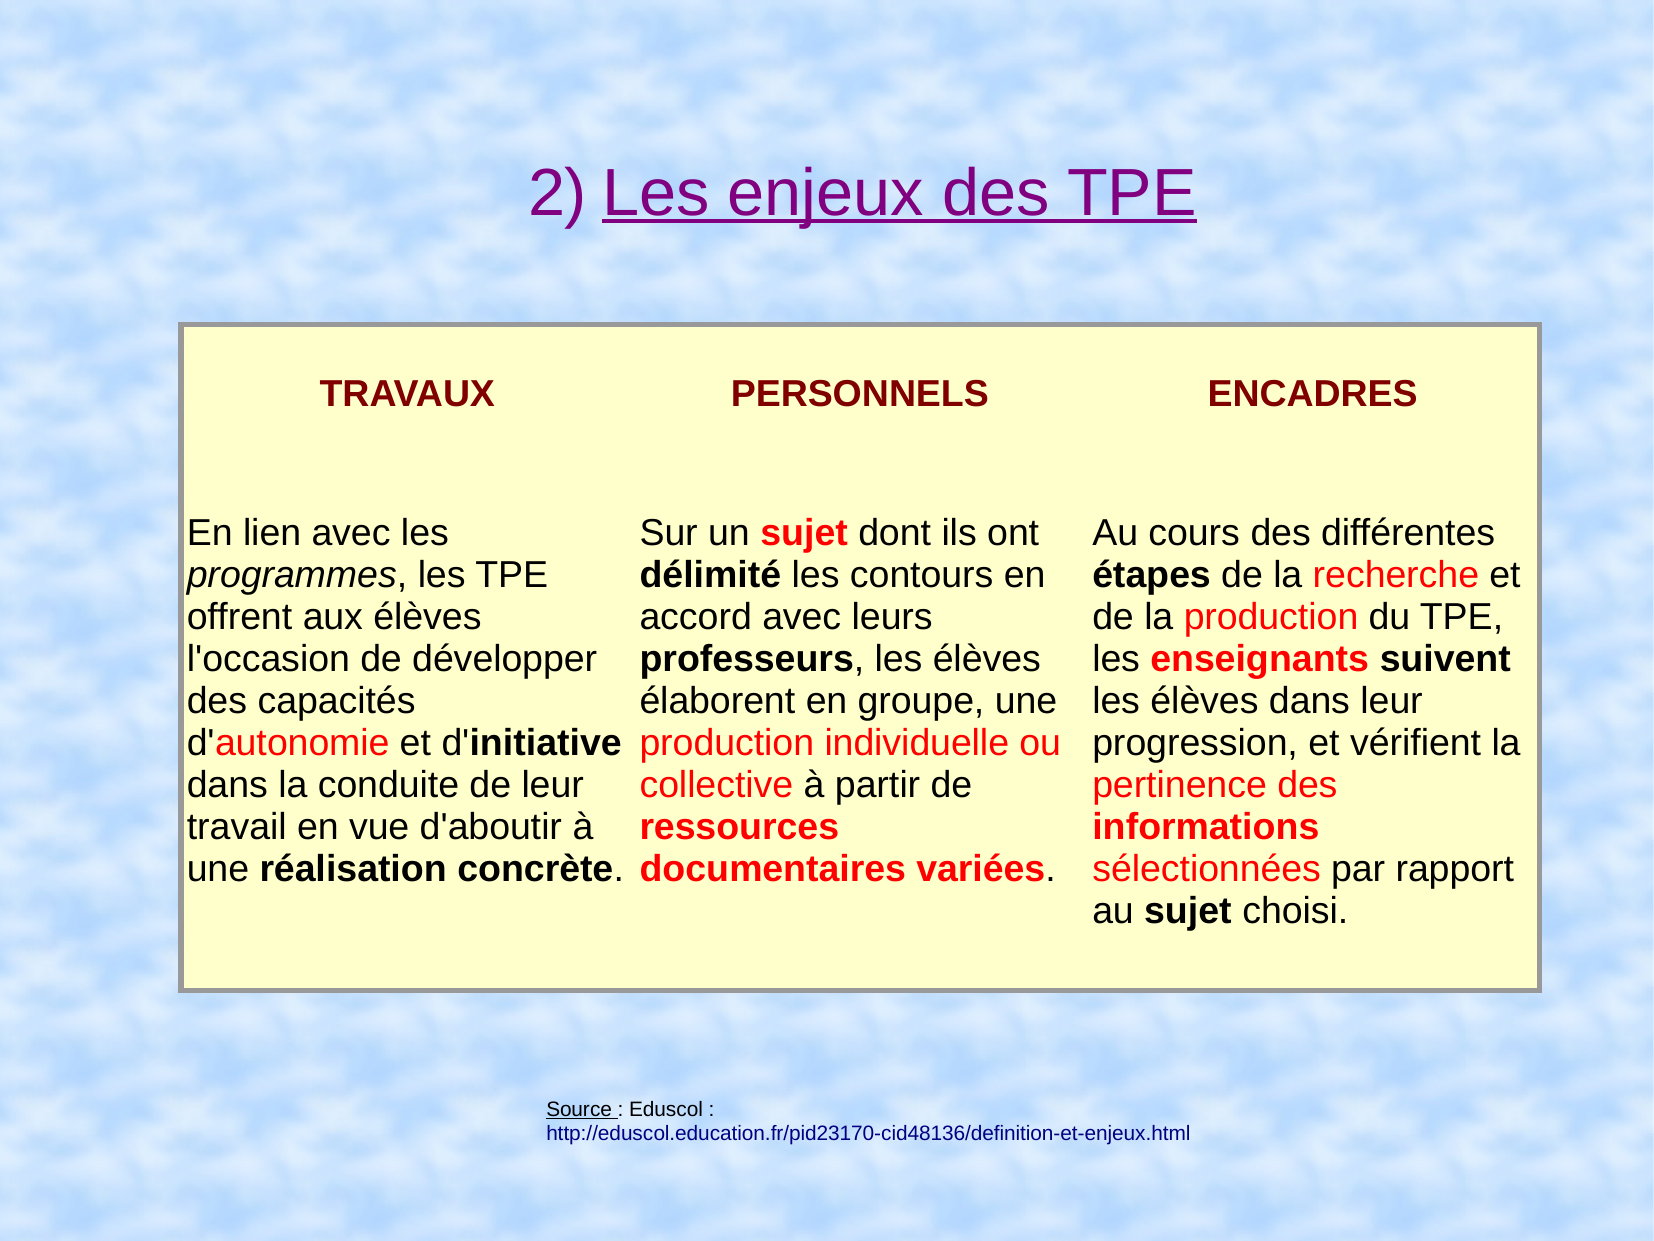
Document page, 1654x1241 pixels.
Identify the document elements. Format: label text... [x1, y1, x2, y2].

table_cell Au cours des différentes étapes de la recherche et de la production du TPE, les enseignants suivent les élèves dans leur progression, et vérifient la pertinence des informations sélectionnées par rapport au sujet choisi. [1086, 463, 1537, 988]
picture [0, 0, 1654, 1241]
table_cell Sur un sujet dont ils ont délimité les contours en accord avec leurs professeurs, les élèves élaborent en groupe, une production individuelle ou collective à partir de ressources documentaires variées. [634, 463, 1086, 988]
table_header PERSONNELS [634, 327, 1086, 463]
table_header ENCADRES [1086, 327, 1537, 463]
text_box Source : Eduscol : http://eduscol.education.fr/pid23170-cid48136/definition-et-enjeux.html [531, 1090, 1211, 1152]
table_header TRAVAUX [184, 327, 634, 463]
text_box 2) Les enjeux des TPE [513, 147, 1213, 238]
table_cell En lien avec les programmes, les TPE offrent aux élèves l'occasion de développer des capacités d'autonomie et d'initiative dans la conduite de leur travail en vue d'aboutir à une réalisation concrète. [184, 463, 634, 988]
